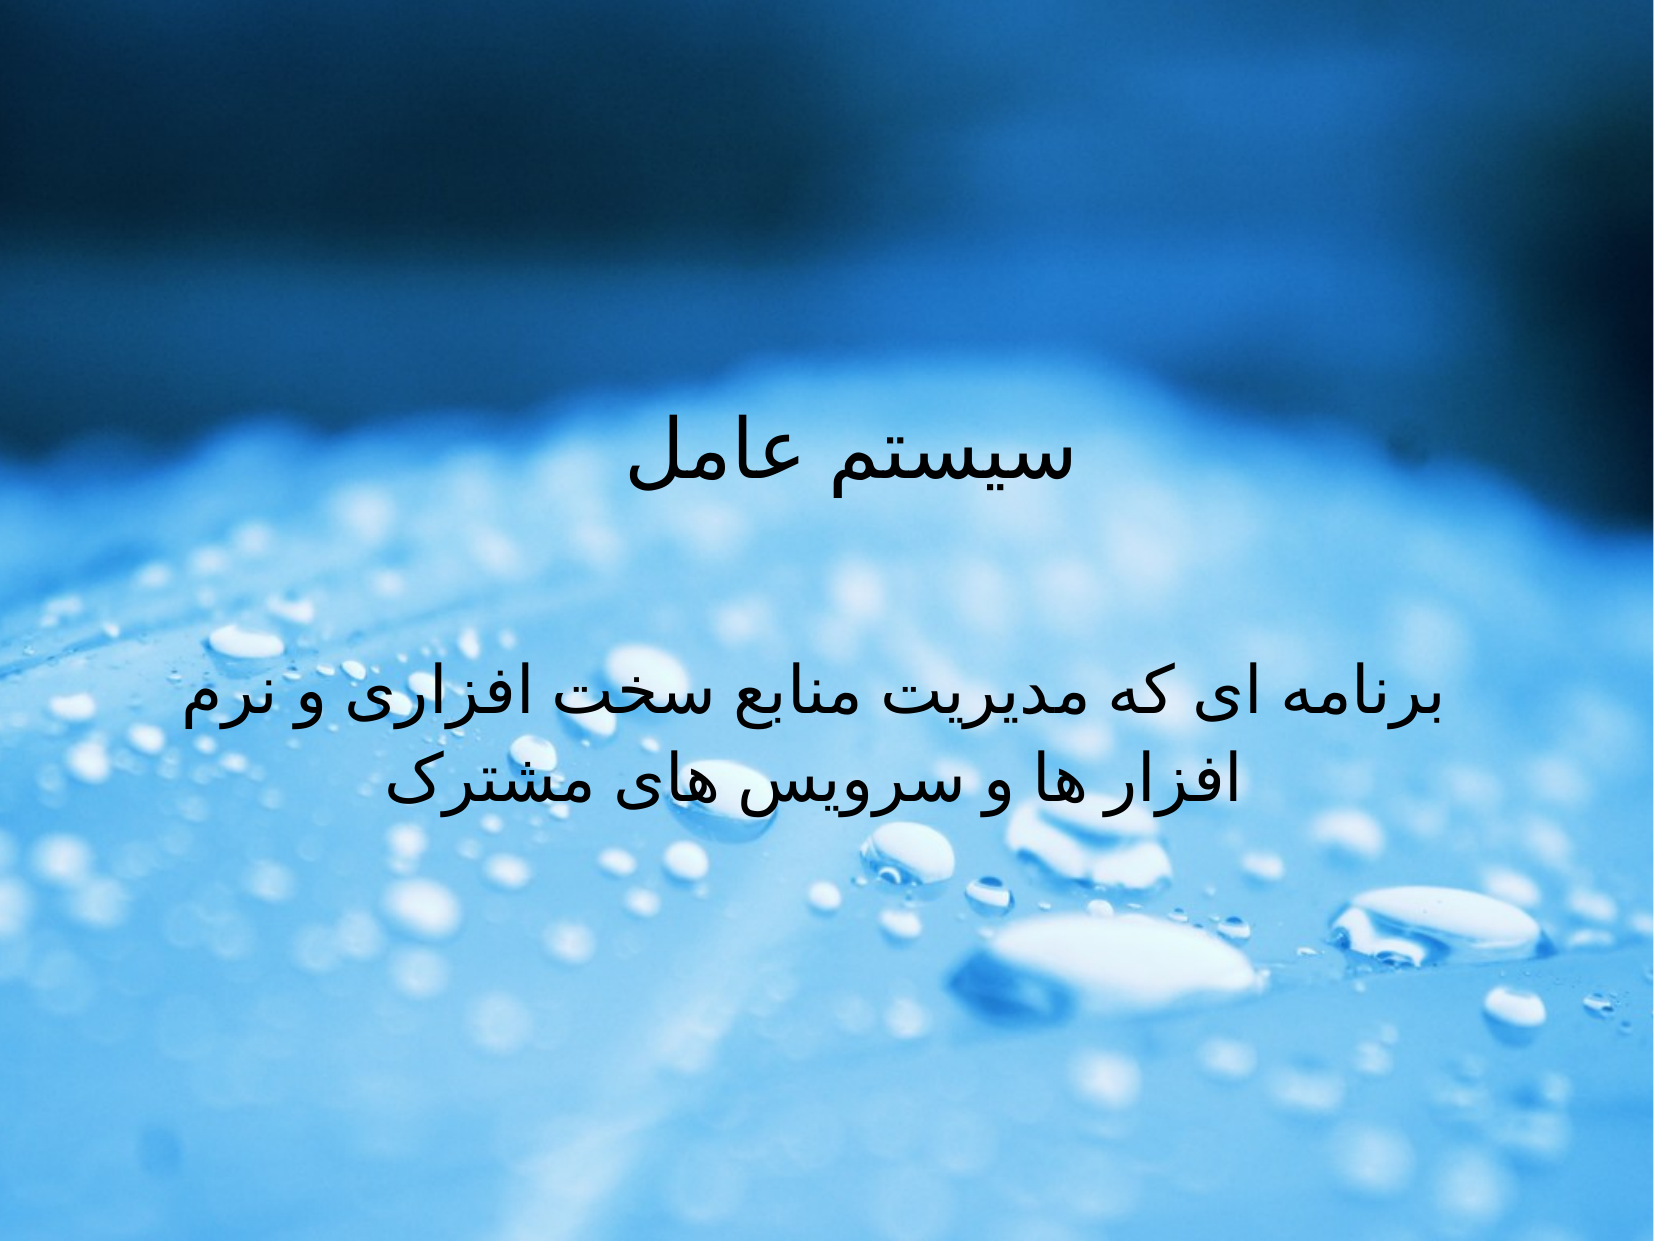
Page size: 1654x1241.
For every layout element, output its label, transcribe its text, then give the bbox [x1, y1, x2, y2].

title سیستم عامل [107, 354, 1596, 562]
picture [0, 0, 1654, 1241]
subtitle برنامه ای که مدیریت منابع سخت افزاری و نرم افزار ها و سرویس های مشترک [143, 575, 1485, 907]
